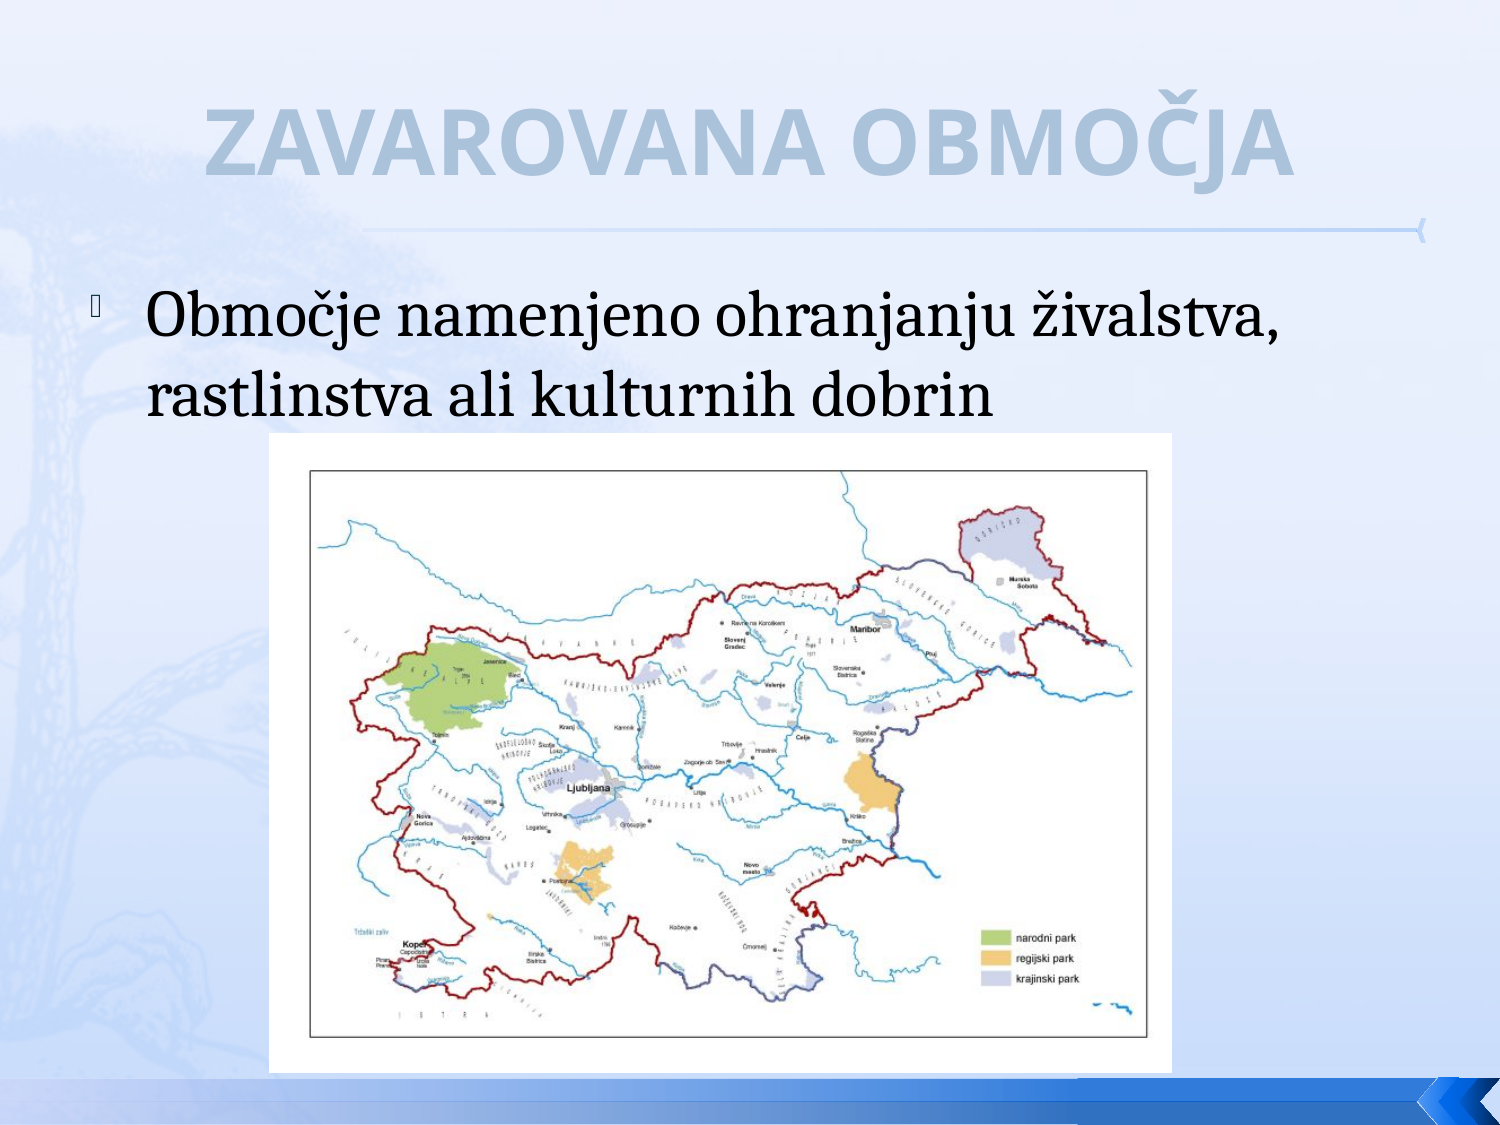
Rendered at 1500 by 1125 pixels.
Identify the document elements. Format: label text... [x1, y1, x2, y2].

picture [269, 433, 1172, 1073]
title ZAVAROVANA OBMOČJA [75, 45, 1425, 233]
list Območje namenjeno ohranjanju živalstva, rastlinstva ali kulturnih dobrin [75, 262, 1425, 1005]
